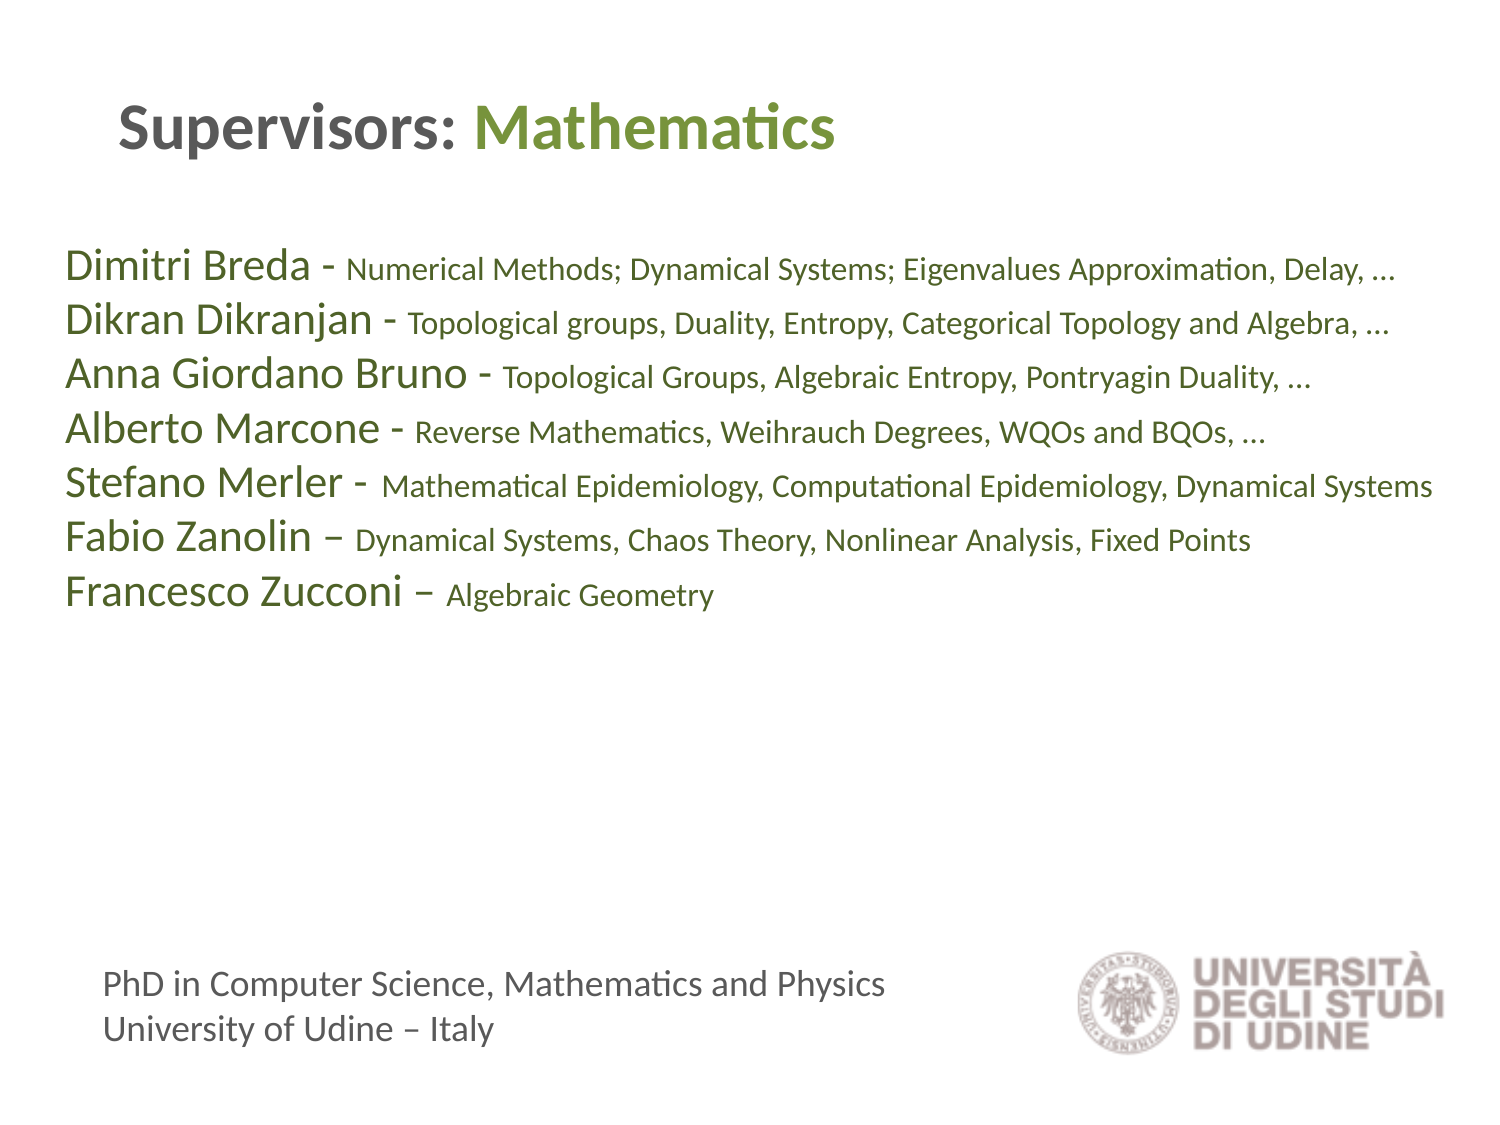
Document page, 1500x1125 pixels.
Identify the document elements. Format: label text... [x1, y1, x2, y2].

picture [1076, 950, 1447, 1058]
subtitle Dimitri Breda - Numerical Methods; Dynamical Systems; Eigenvalues Approximation, Delay, … Dikran Dikranjan - Topological groups, Duality, Entropy, Categorical Topology and Algebra, … Anna Giordano Bruno - Topological Groups, Algebraic Entropy, Pontryagin Duality, … Alberto Marcone - Reverse Mathematics, Weihrauch Degrees, WQOs and BQOs, … Stefano Merler - Mathematical Epidemiology, Computational Epidemiology, Dynamical Systems Fabio Zanolin – Dynamical Systems, Chaos Theory, Nonlinear Analysis, Fixed Points Francesco Zucconi – Algebraic Geometry [50, 237, 1463, 663]
text_box Supervisors: Mathematics [103, 75, 1379, 188]
title PhD in Computer Science, Mathematics and Physics University of Udine – Italy [87, 928, 938, 1079]
